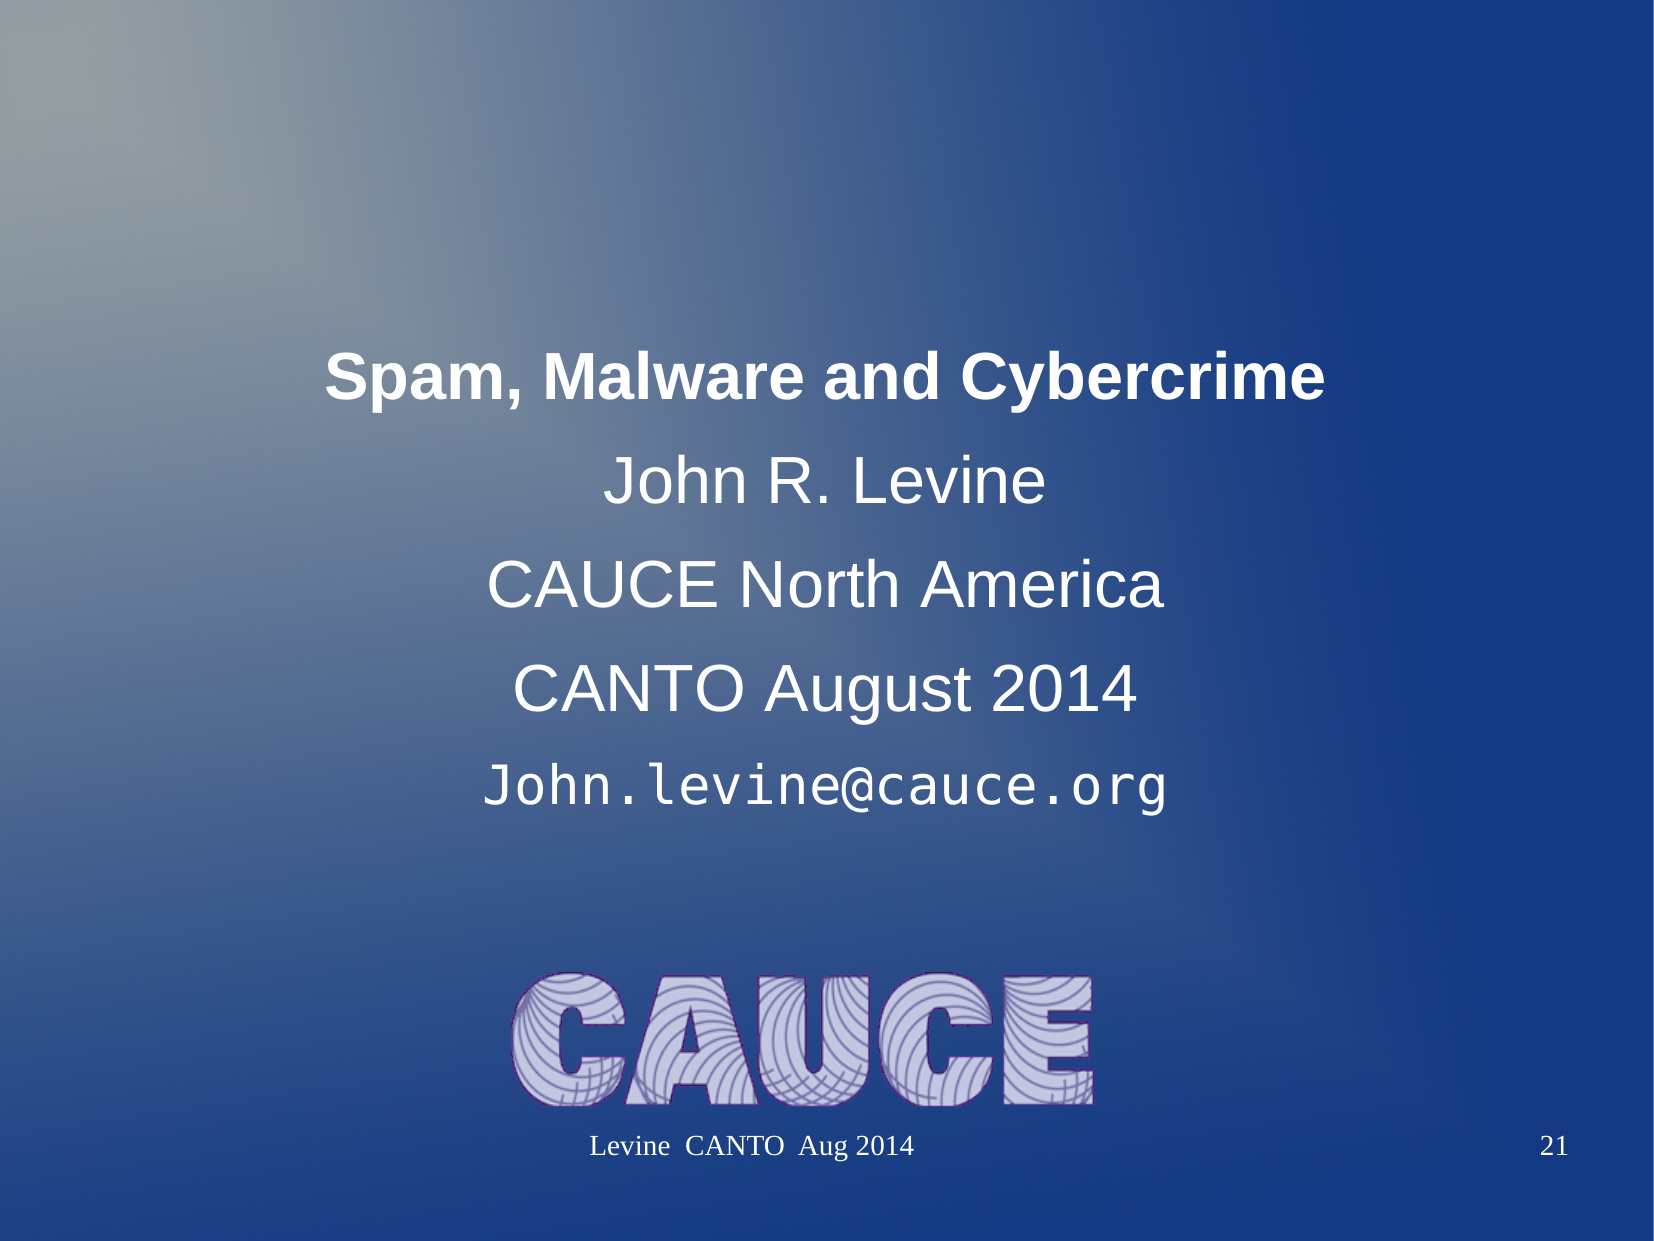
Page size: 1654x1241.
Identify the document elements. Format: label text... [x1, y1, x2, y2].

text_box Spam, Malware and Cybercrime John R. Levine CAUCE North America CANTO August 2014 John.levine@cauce.org [82, 49, 1570, 1108]
picture [0, 0, 1654, 1241]
